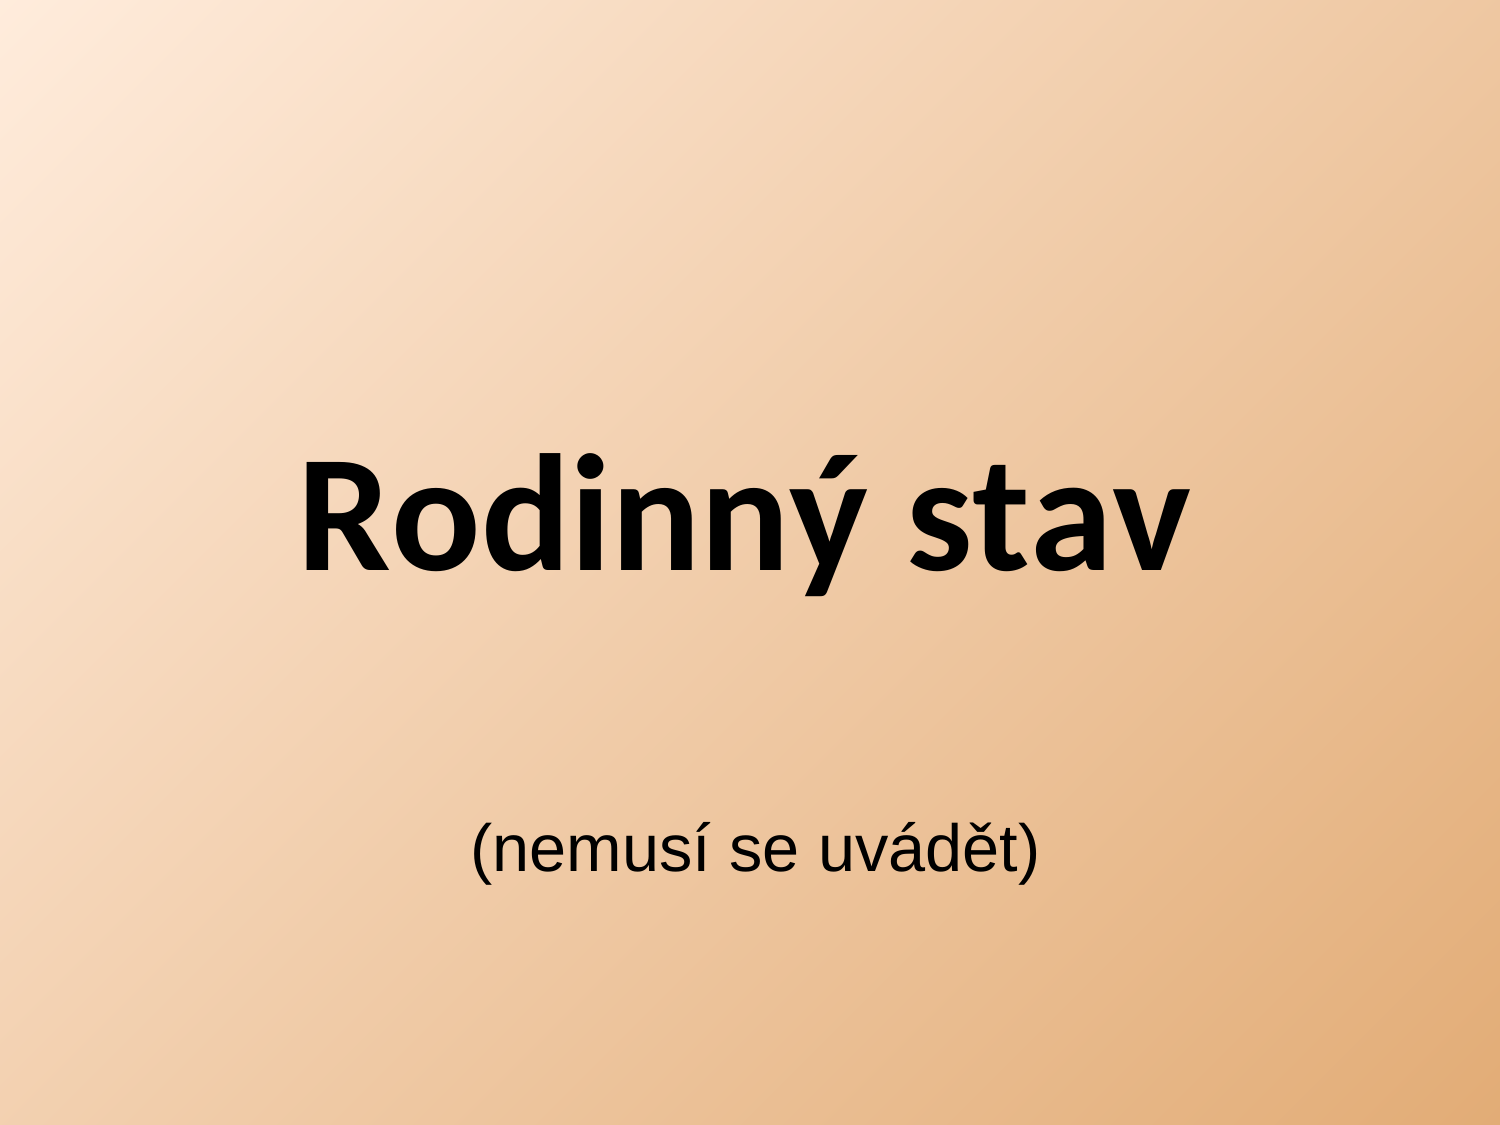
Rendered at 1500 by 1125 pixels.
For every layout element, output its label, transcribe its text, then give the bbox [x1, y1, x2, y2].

text_box (nemusí se uvádět) [421, 796, 1090, 893]
title Rodinný stav [70, 363, 1421, 645]
